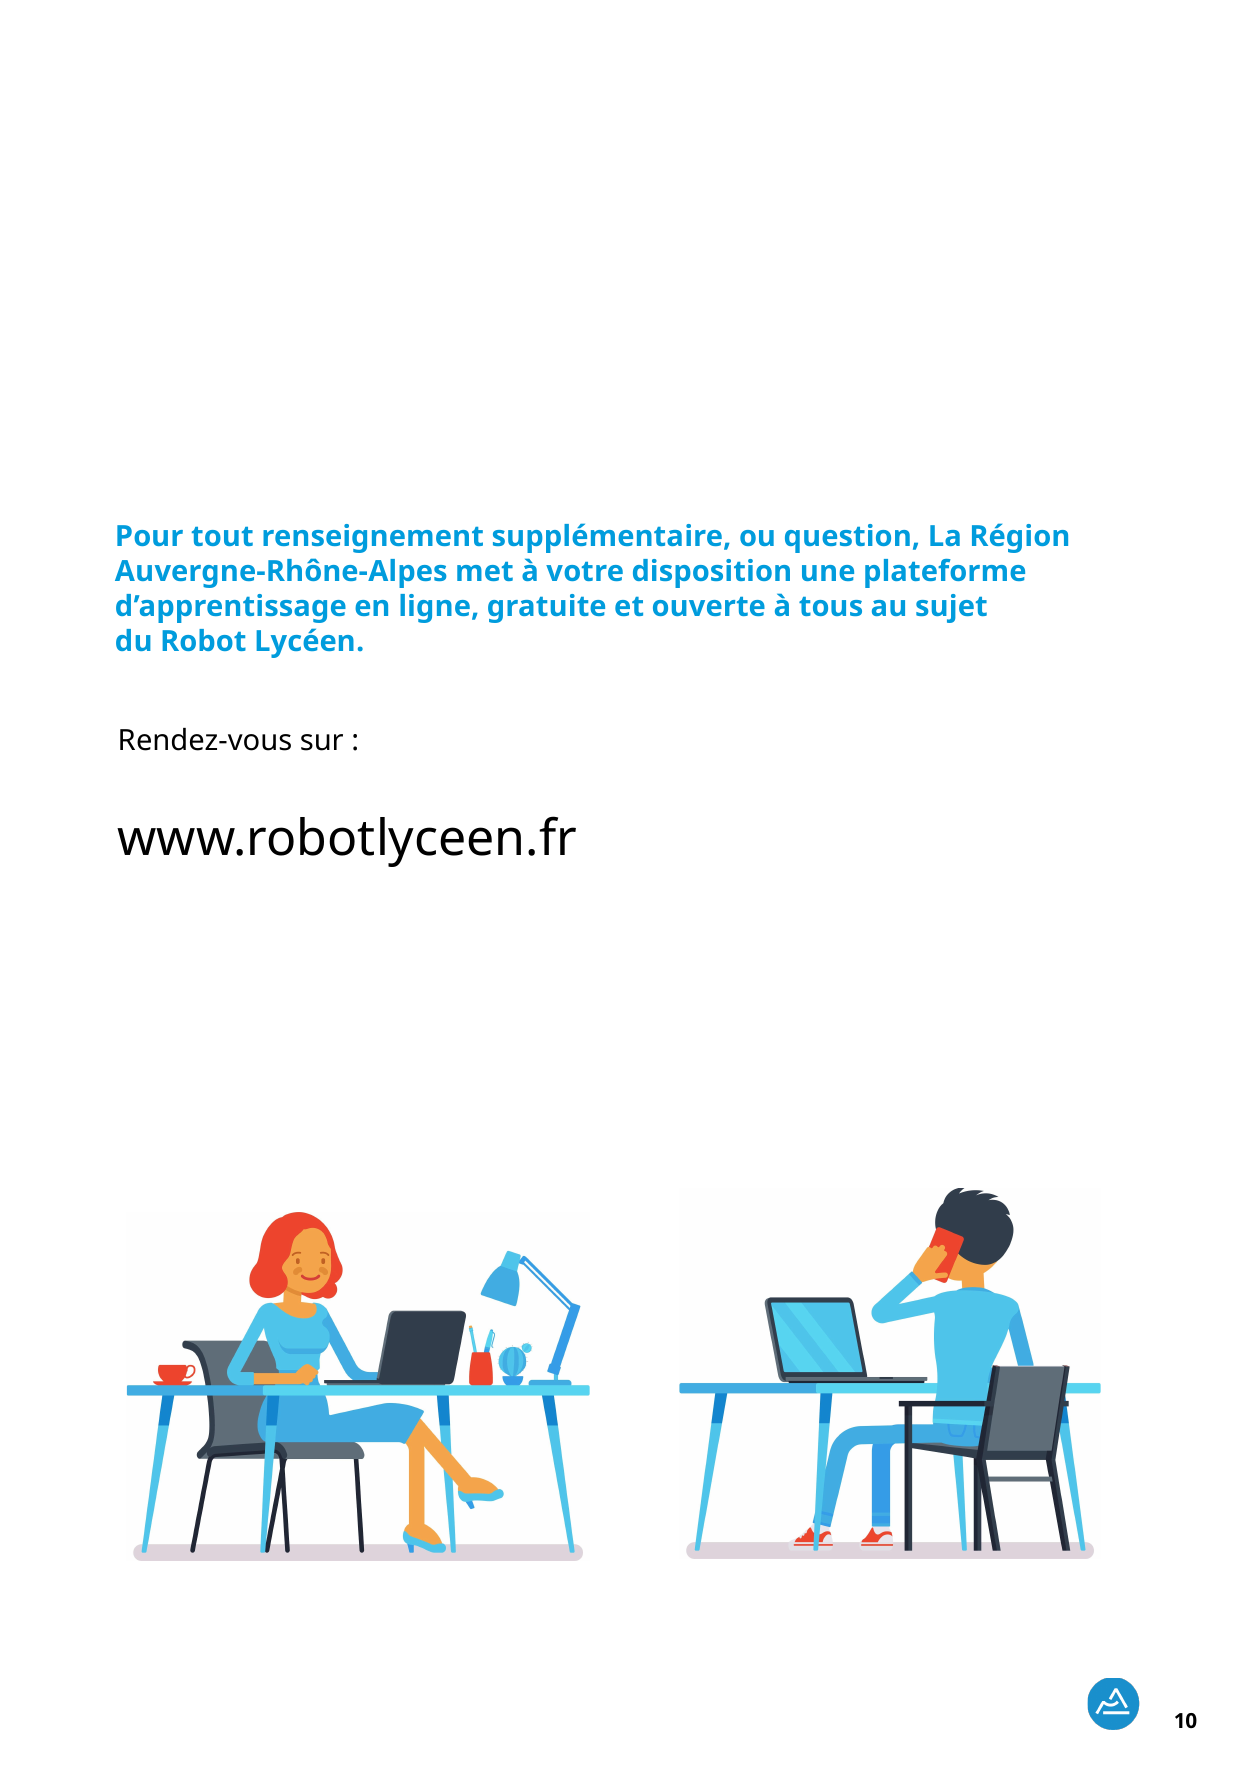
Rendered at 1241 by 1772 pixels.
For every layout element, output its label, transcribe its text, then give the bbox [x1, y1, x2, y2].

picture [126, 1212, 590, 1561]
picture [1087, 1678, 1147, 1731]
text_box 10 [1145, 1670, 1213, 1748]
text_box Pour tout renseignement supplémentaire, ou question, La Région Auvergne-Rhône-Alpes met à votre disposition une plateforme d’apprentissage en ligne, gratuite et ouverte à tous au sujet du Robot Lycéen. [100, 501, 1128, 659]
text_box Rendez-vous sur : www.robotlyceen.fr [102, 700, 1147, 897]
picture [679, 1188, 1101, 1559]
